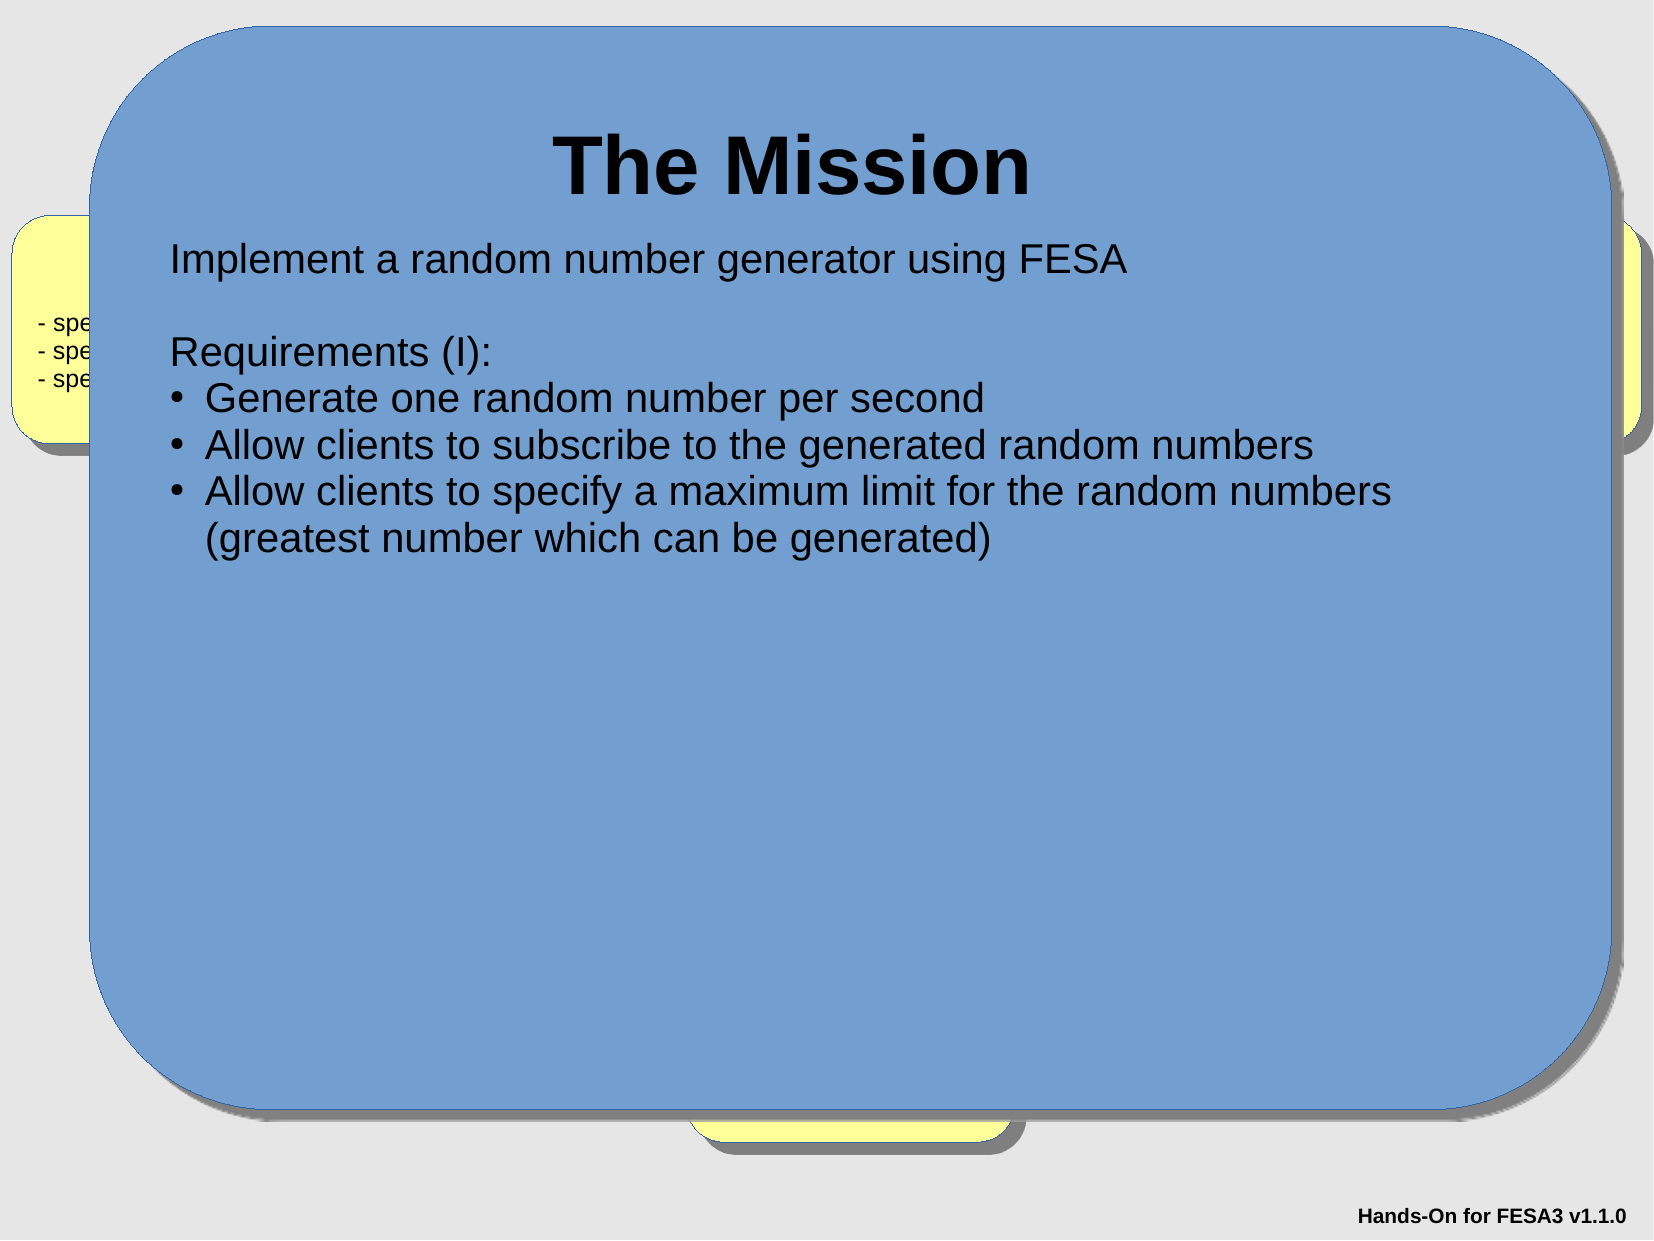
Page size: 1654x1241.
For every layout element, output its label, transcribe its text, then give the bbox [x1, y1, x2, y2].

text_box [89, 26, 1612, 1110]
text_box The Mission [537, 65, 1069, 196]
text_box Implement a random number generator using FESA Requirements (I): Generate one random number per second Allow clients to subscribe to the generated random numbers Allow clients to specify a maximum limit for the random numbers (greatest number which can be generated) [119, 228, 1582, 784]
